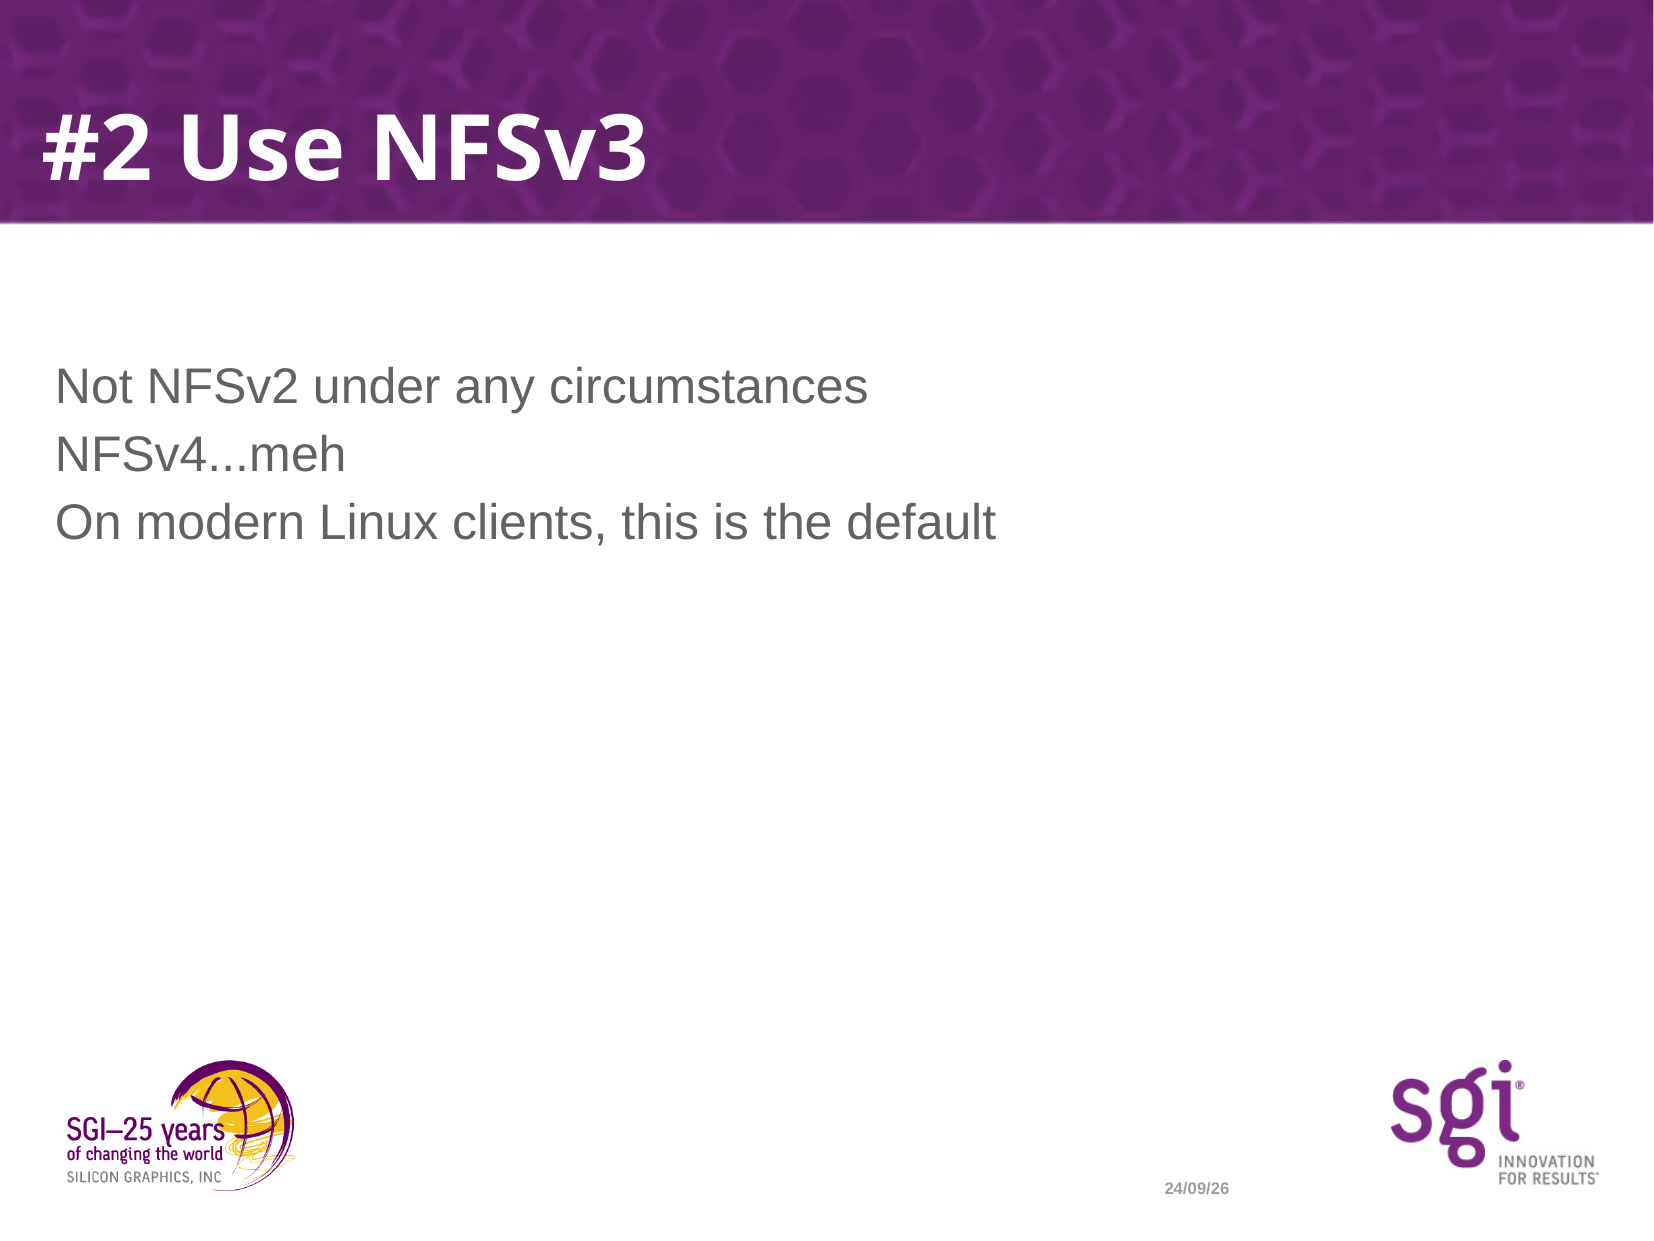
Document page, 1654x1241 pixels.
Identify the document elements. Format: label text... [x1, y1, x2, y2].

title #2 Use NFSv3 [41, 48, 1447, 241]
picture [0, 0, 1654, 1194]
list Not NFSv2 under any circumstances NFSv4...meh On modern Linux clients, this is the default [55, 358, 1461, 937]
